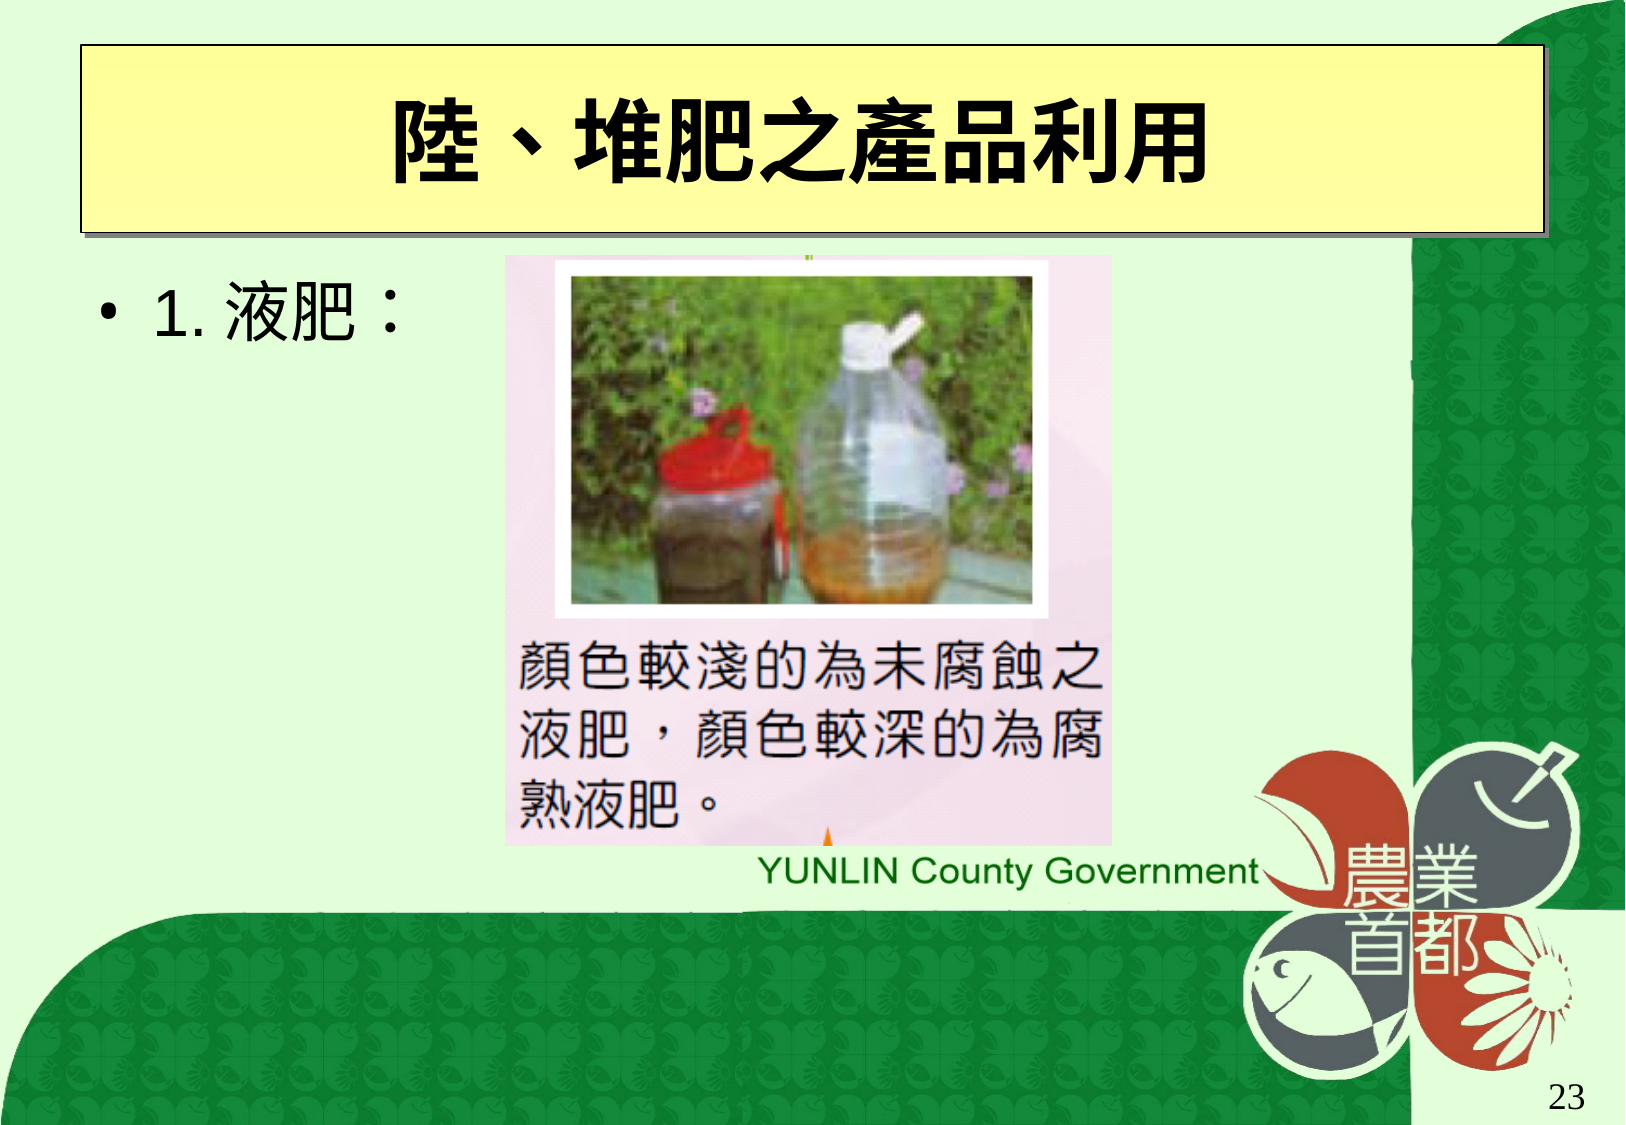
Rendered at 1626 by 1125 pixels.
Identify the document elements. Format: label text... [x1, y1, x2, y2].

title 陸、堆肥之產品利用 [81, 45, 1544, 233]
picture [505, 255, 1112, 846]
text_box 23 [1533, 1064, 1625, 1125]
list 1.液肥： [81, 262, 1544, 1005]
